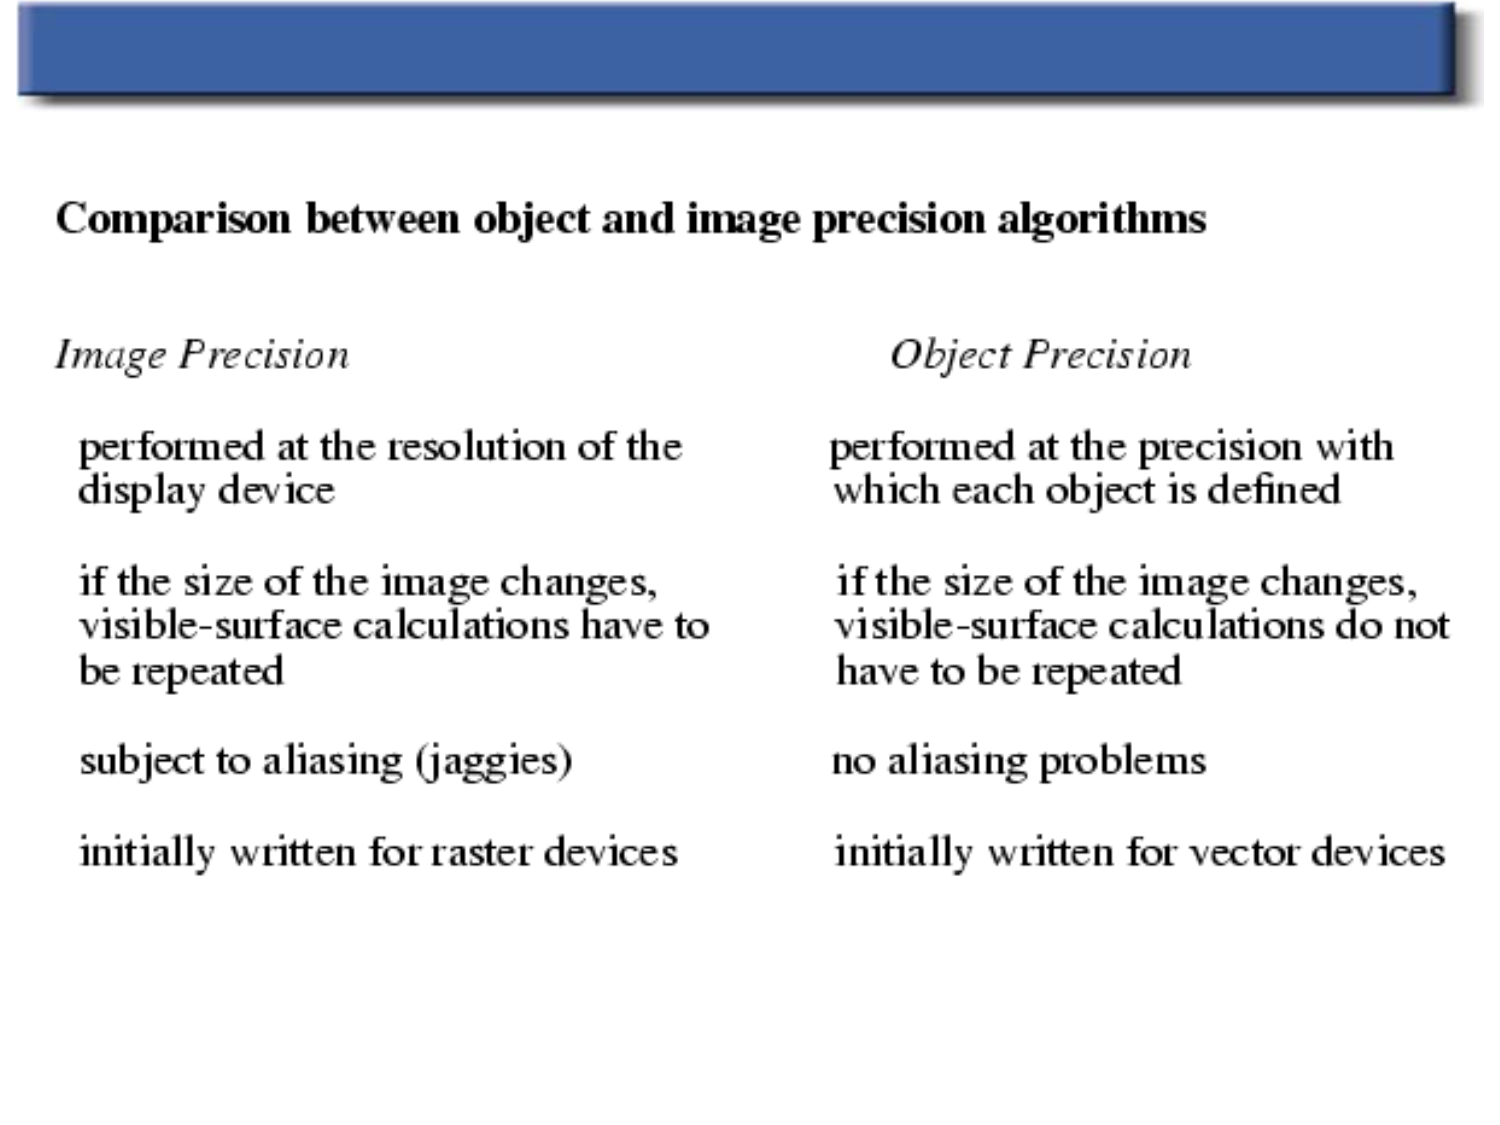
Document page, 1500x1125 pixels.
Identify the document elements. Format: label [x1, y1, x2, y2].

picture [16, 0, 1484, 113]
picture [0, 166, 1500, 958]
